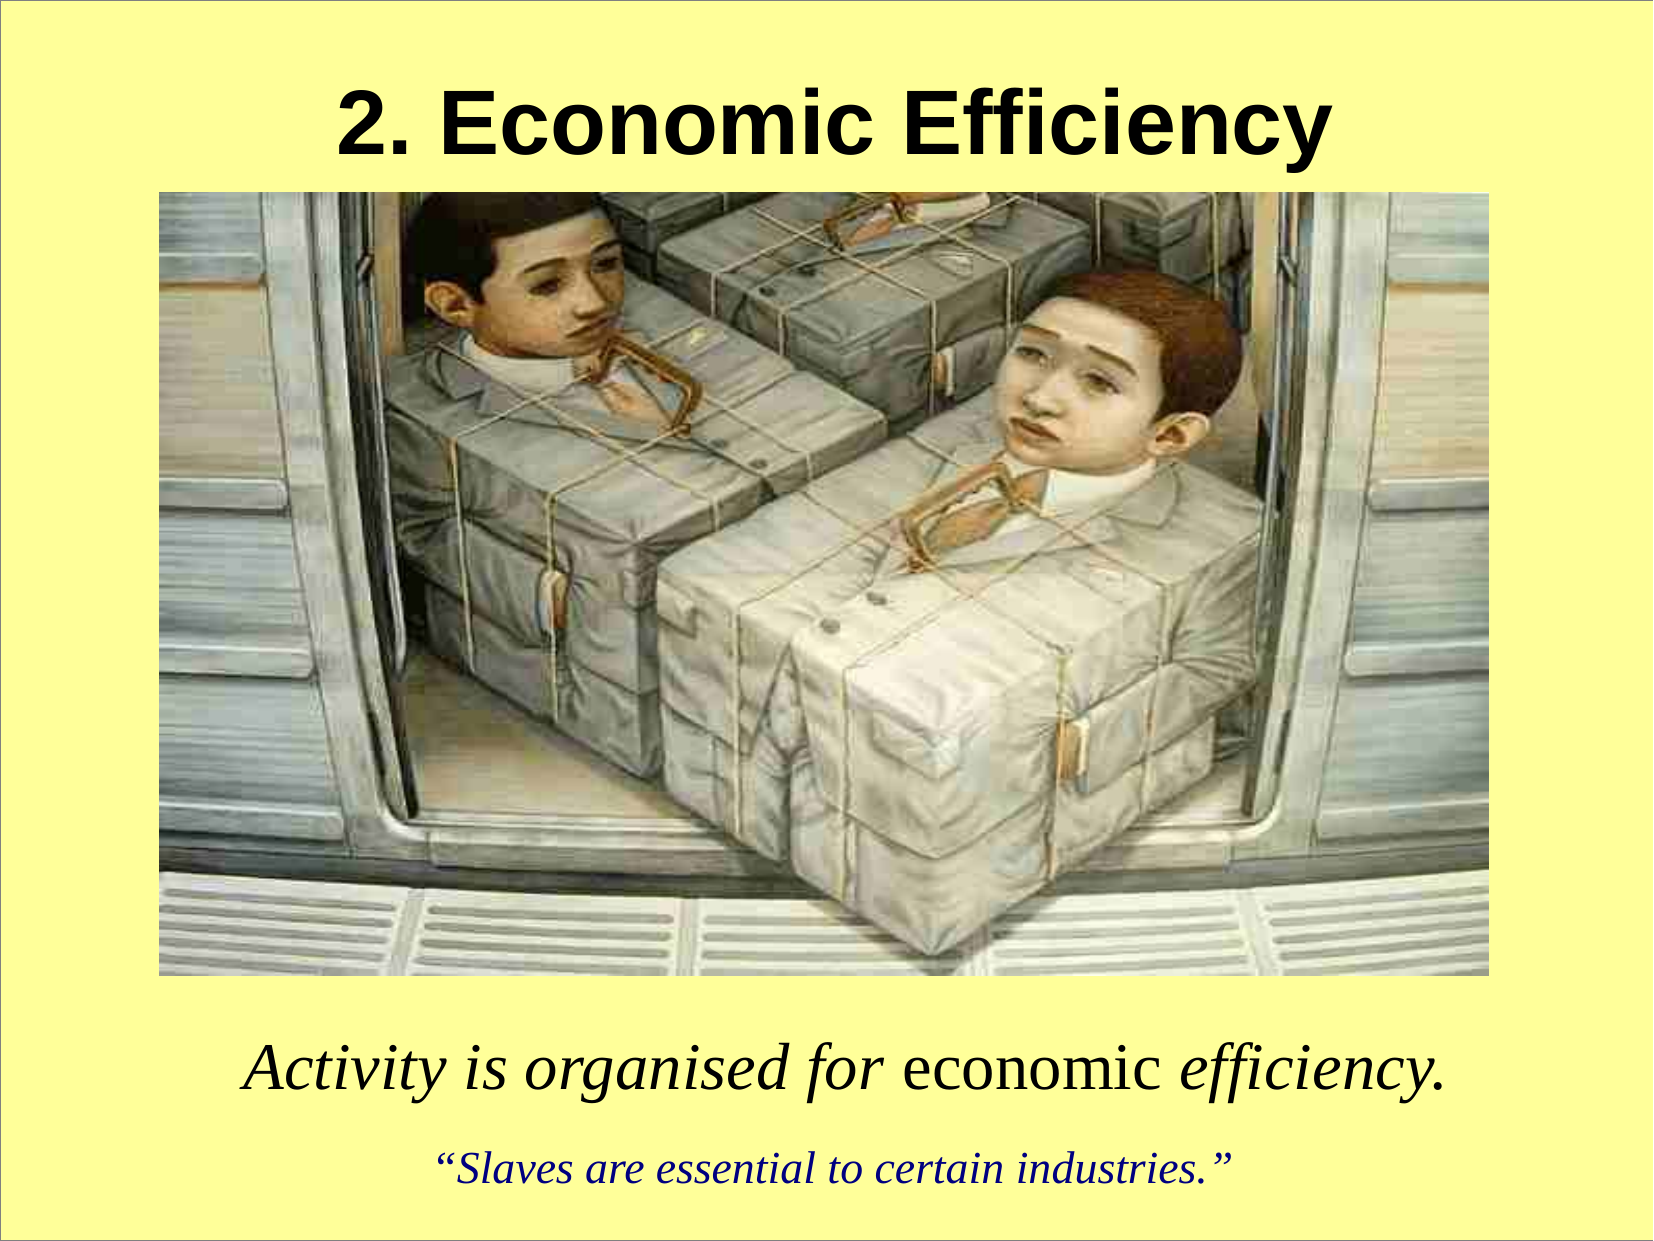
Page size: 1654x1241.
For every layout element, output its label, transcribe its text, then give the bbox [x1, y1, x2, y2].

text_box 2. Economic Efficiency [75, 70, 1597, 174]
text_box Activity is organised for economic efficiency. [146, 963, 1547, 1171]
picture [159, 192, 1489, 963]
text_box [0, 0, 1653, 1241]
text_box “Slaves are essential to certain industries.” [41, 1145, 1625, 1197]
